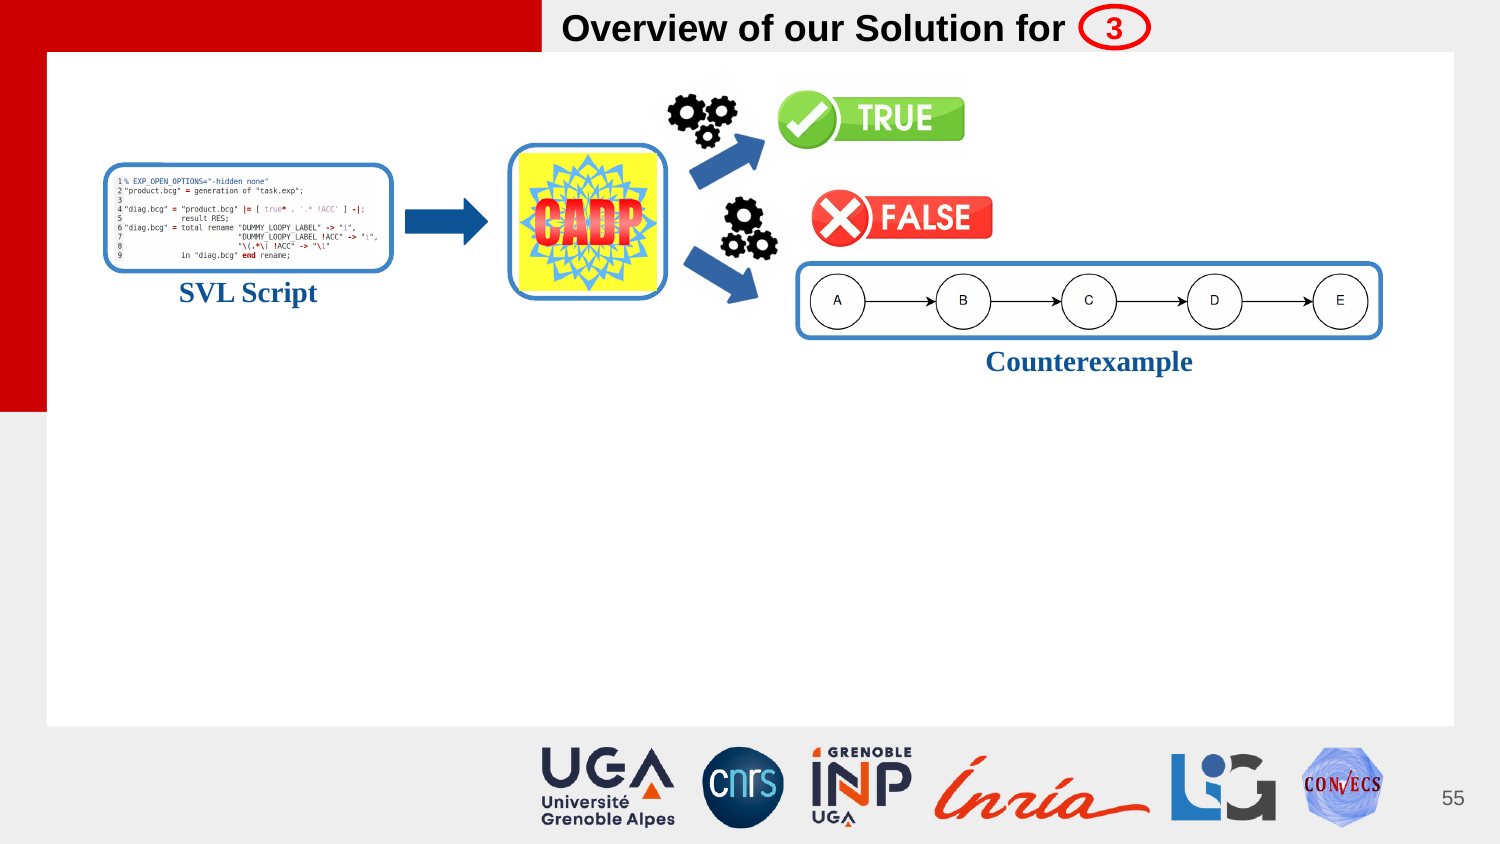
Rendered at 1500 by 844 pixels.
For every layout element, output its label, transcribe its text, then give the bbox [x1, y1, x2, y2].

text_box 3 [1080, 6, 1149, 49]
slide_number <numéro> [1389, 764, 1480, 830]
text_box [405, 198, 488, 245]
picture [0, 0, 1500, 844]
text_box Counterexample [948, 333, 1230, 388]
text_box Overview of our Solution for [546, 0, 1441, 55]
text_box SVL Script [107, 263, 389, 318]
